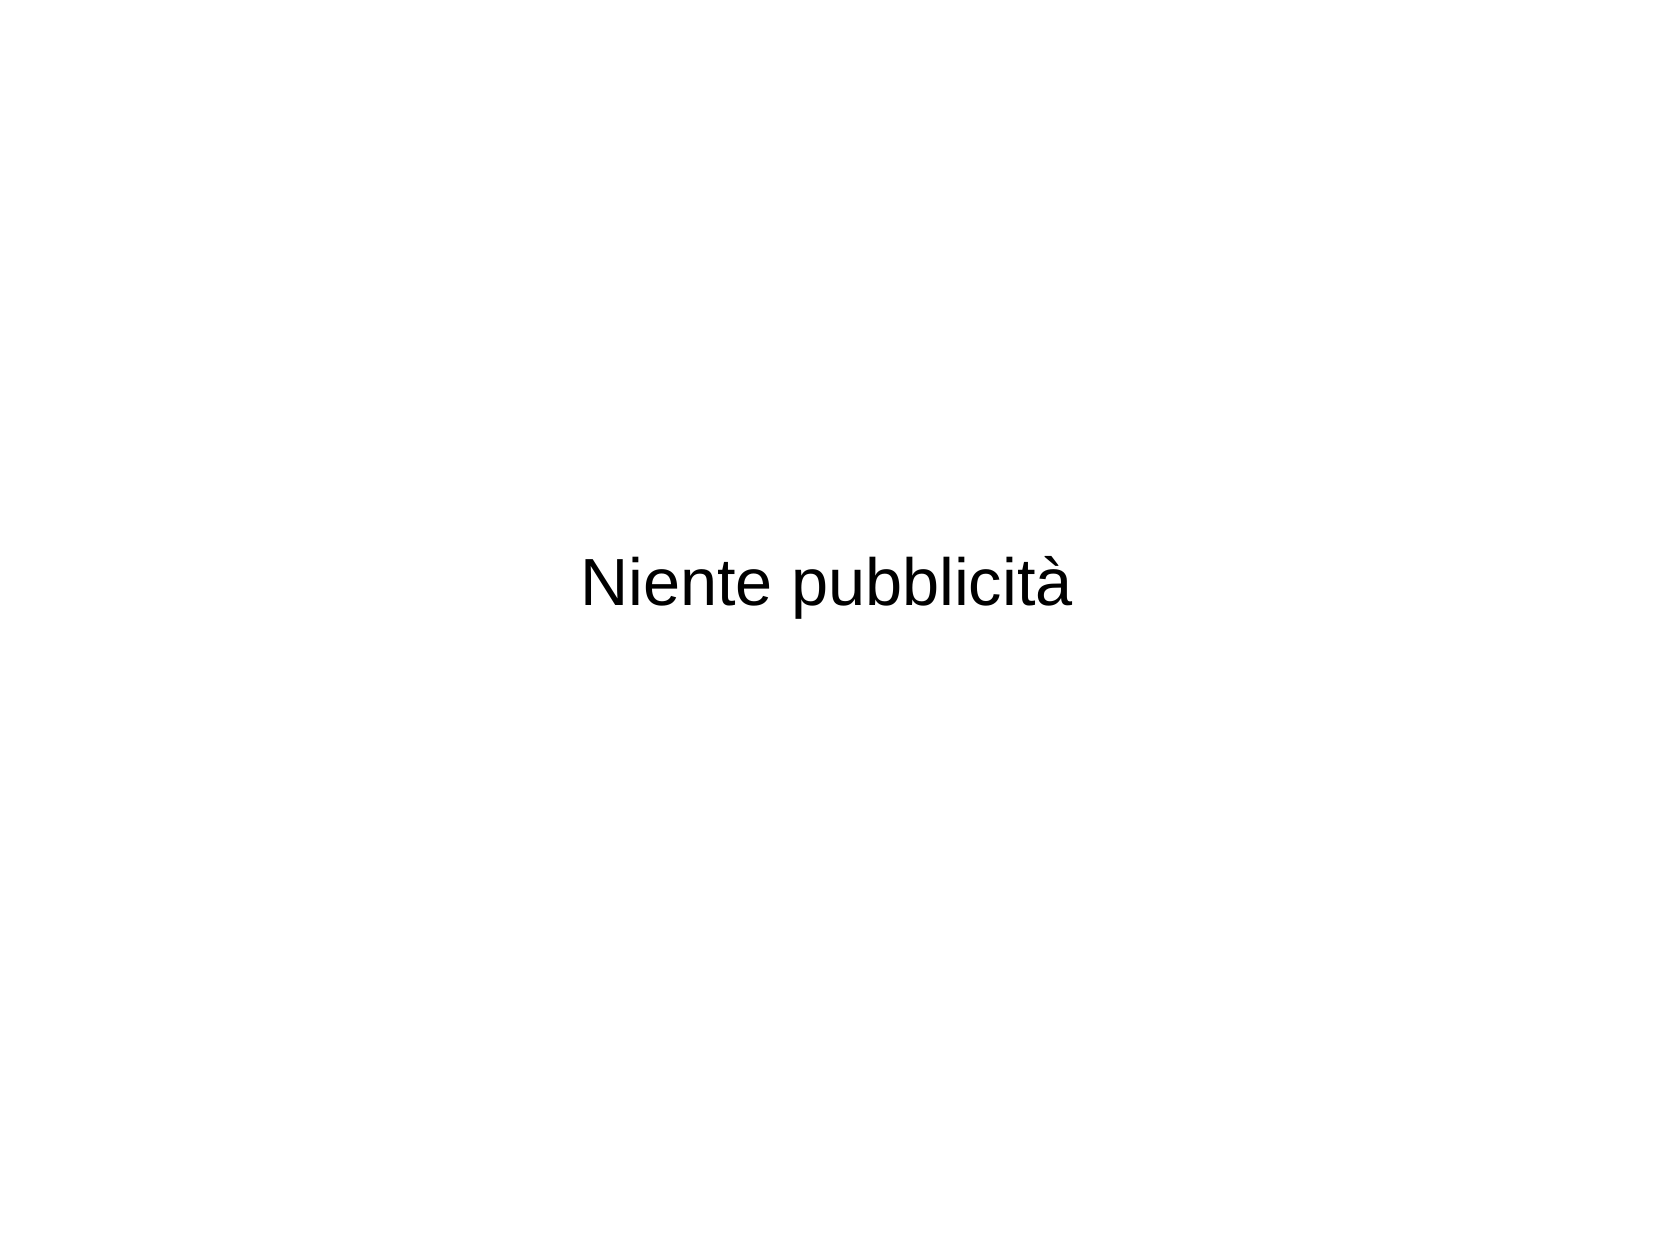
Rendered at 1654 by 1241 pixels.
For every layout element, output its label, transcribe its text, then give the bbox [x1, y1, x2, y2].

list Niente pubblicità [99, 545, 1555, 696]
